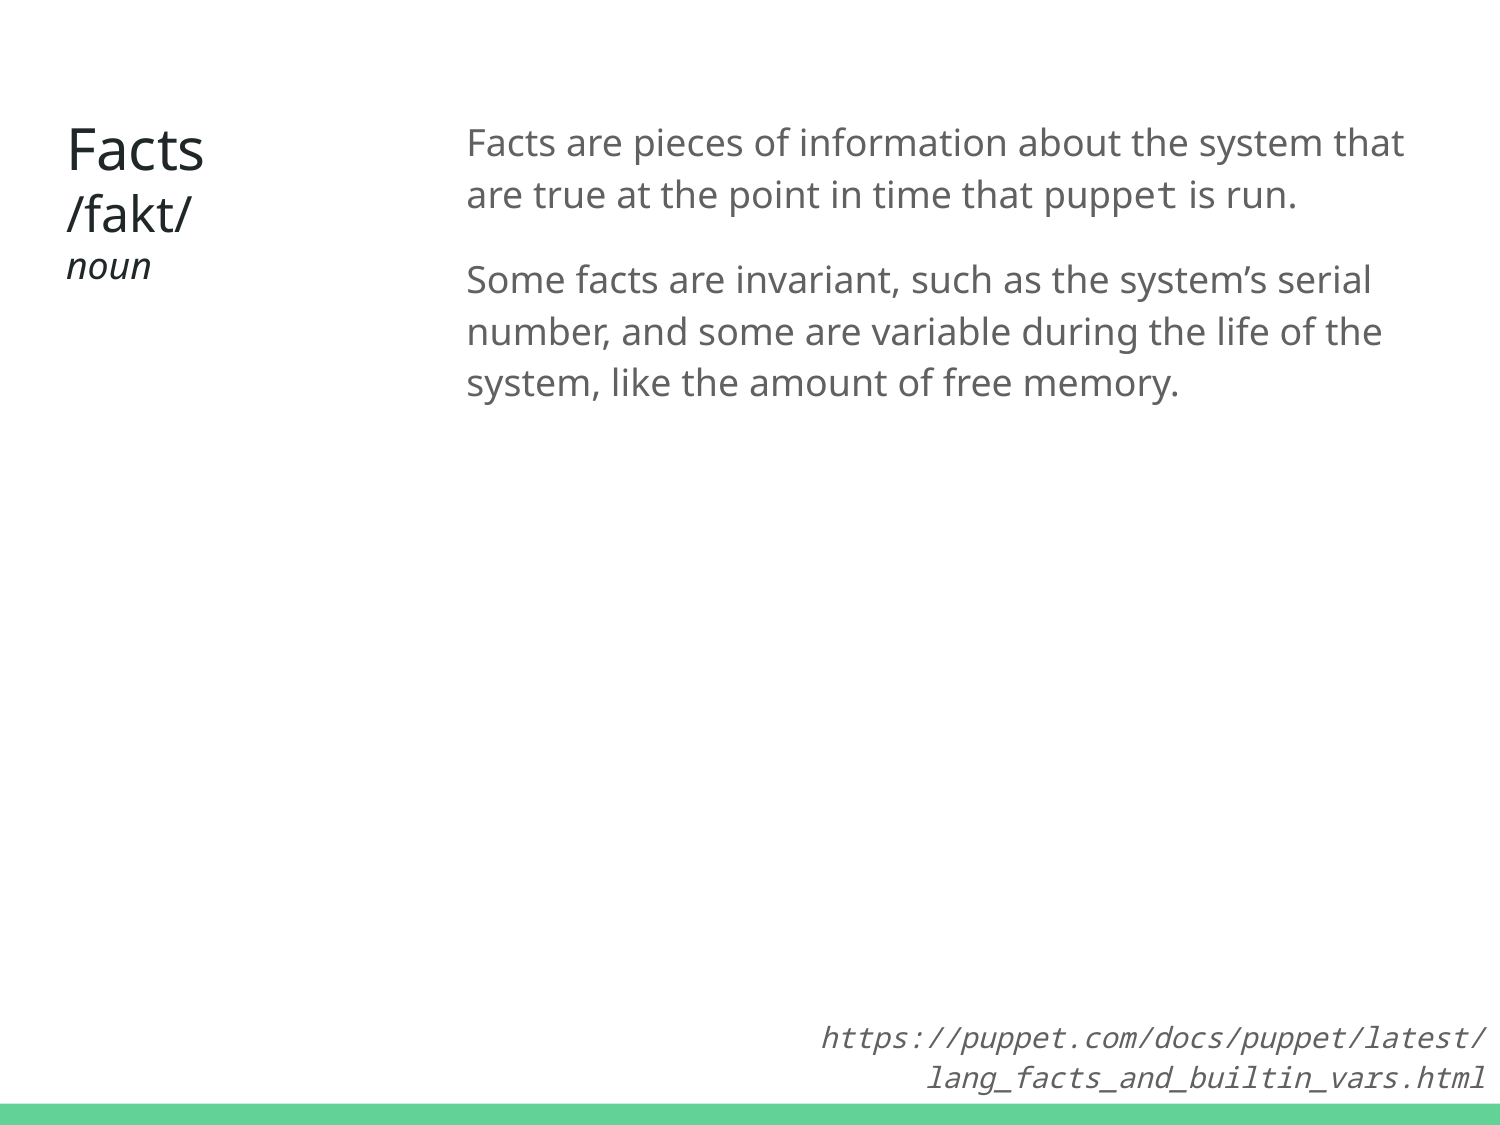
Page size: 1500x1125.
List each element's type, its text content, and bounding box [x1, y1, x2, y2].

text_box https://puppet.com/docs/puppet/latest/lang_facts_and_builtin_vars.html [275, 999, 1500, 1107]
title Facts /fakt/ noun [51, 97, 451, 357]
list Facts are pieces of information about the system that are true at the point in time that puppet is run. Some facts are invariant, such as the system’s serial number, and some are variable during the life of the system, like the amount of free memory. [451, 97, 1449, 999]
